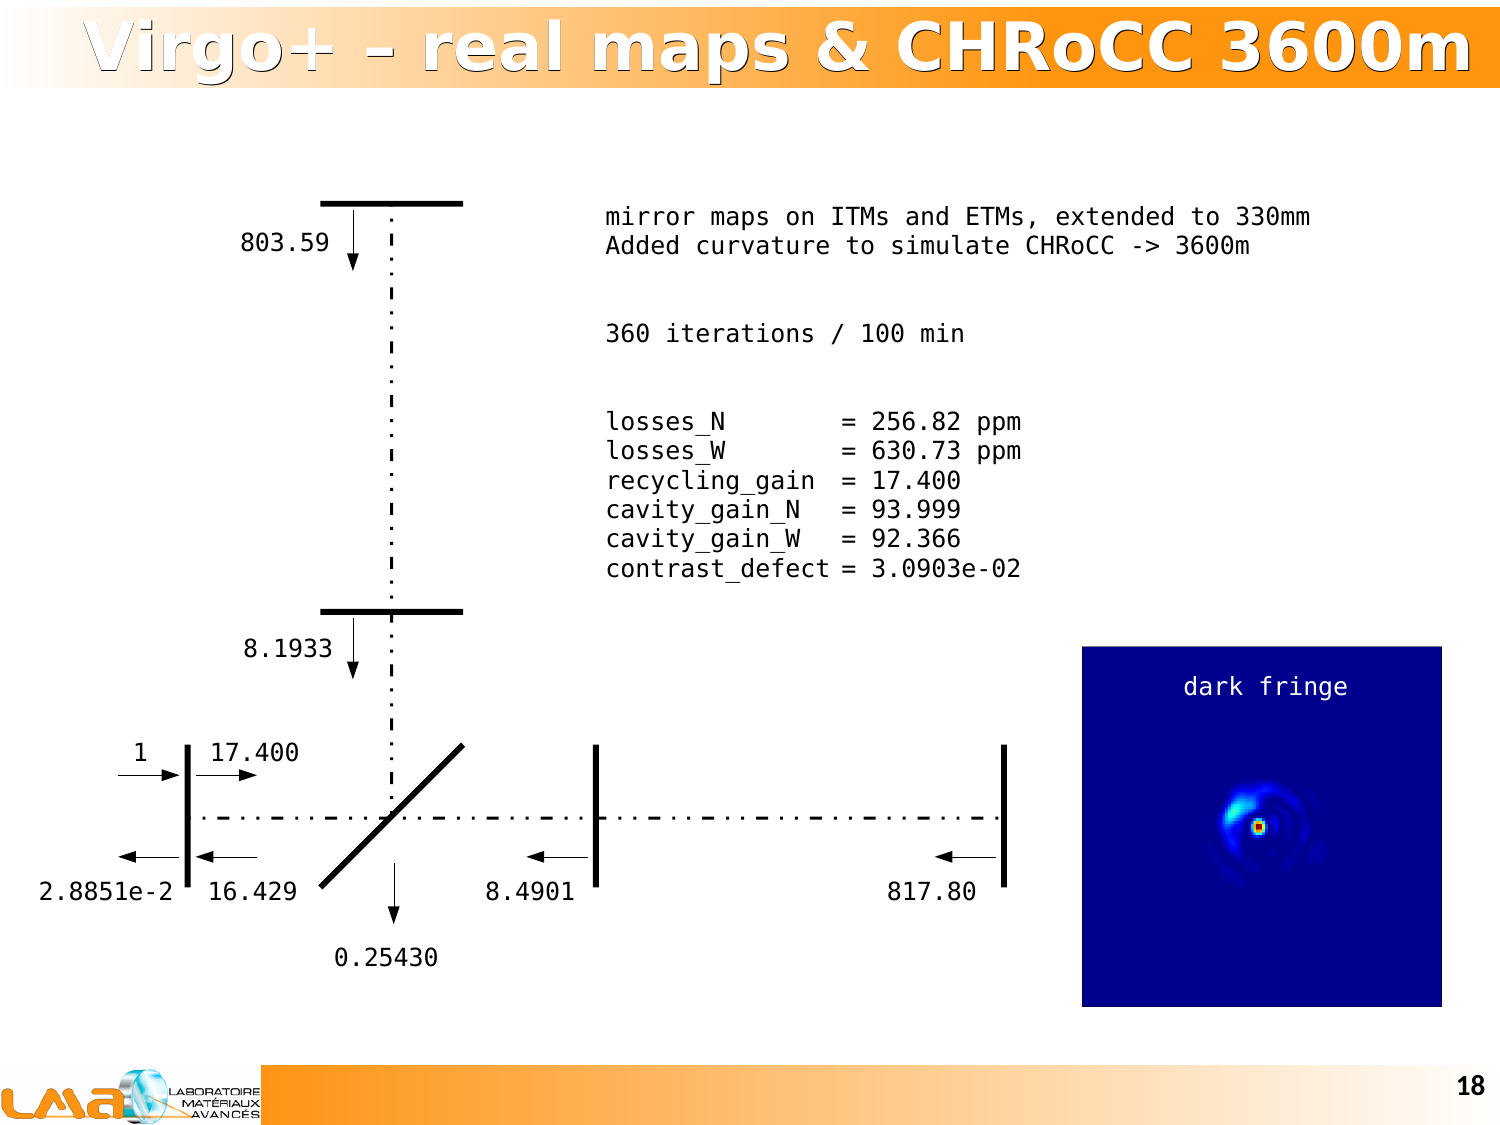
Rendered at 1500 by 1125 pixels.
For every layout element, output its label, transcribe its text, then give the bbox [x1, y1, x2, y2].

text_box 0.25430 [318, 935, 454, 980]
text_box mirror maps on ITMs and ETMs, extended to 330mm Added curvature to simulate CHRoCC -> 3600m 360 iterations / 100 min losses_N = 256.82 ppm losses_W = 630.73 ppm recycling_gain = 17.400 cavity_gain_N = 93.999 cavity_gain_W = 92.366 contrast_defect = 3.0903e-02 [590, 194, 1334, 591]
title Virgo+ – real maps & CHRoCC 3600m [0, 7, 1500, 88]
text_box 2.8851e-2 [23, 869, 118, 914]
picture [0, 1065, 261, 1125]
text_box dark fringe [1168, 664, 1364, 710]
text_box 16.429 [192, 869, 313, 914]
picture [1074, 635, 1457, 1011]
picture [118, 200, 1007, 925]
